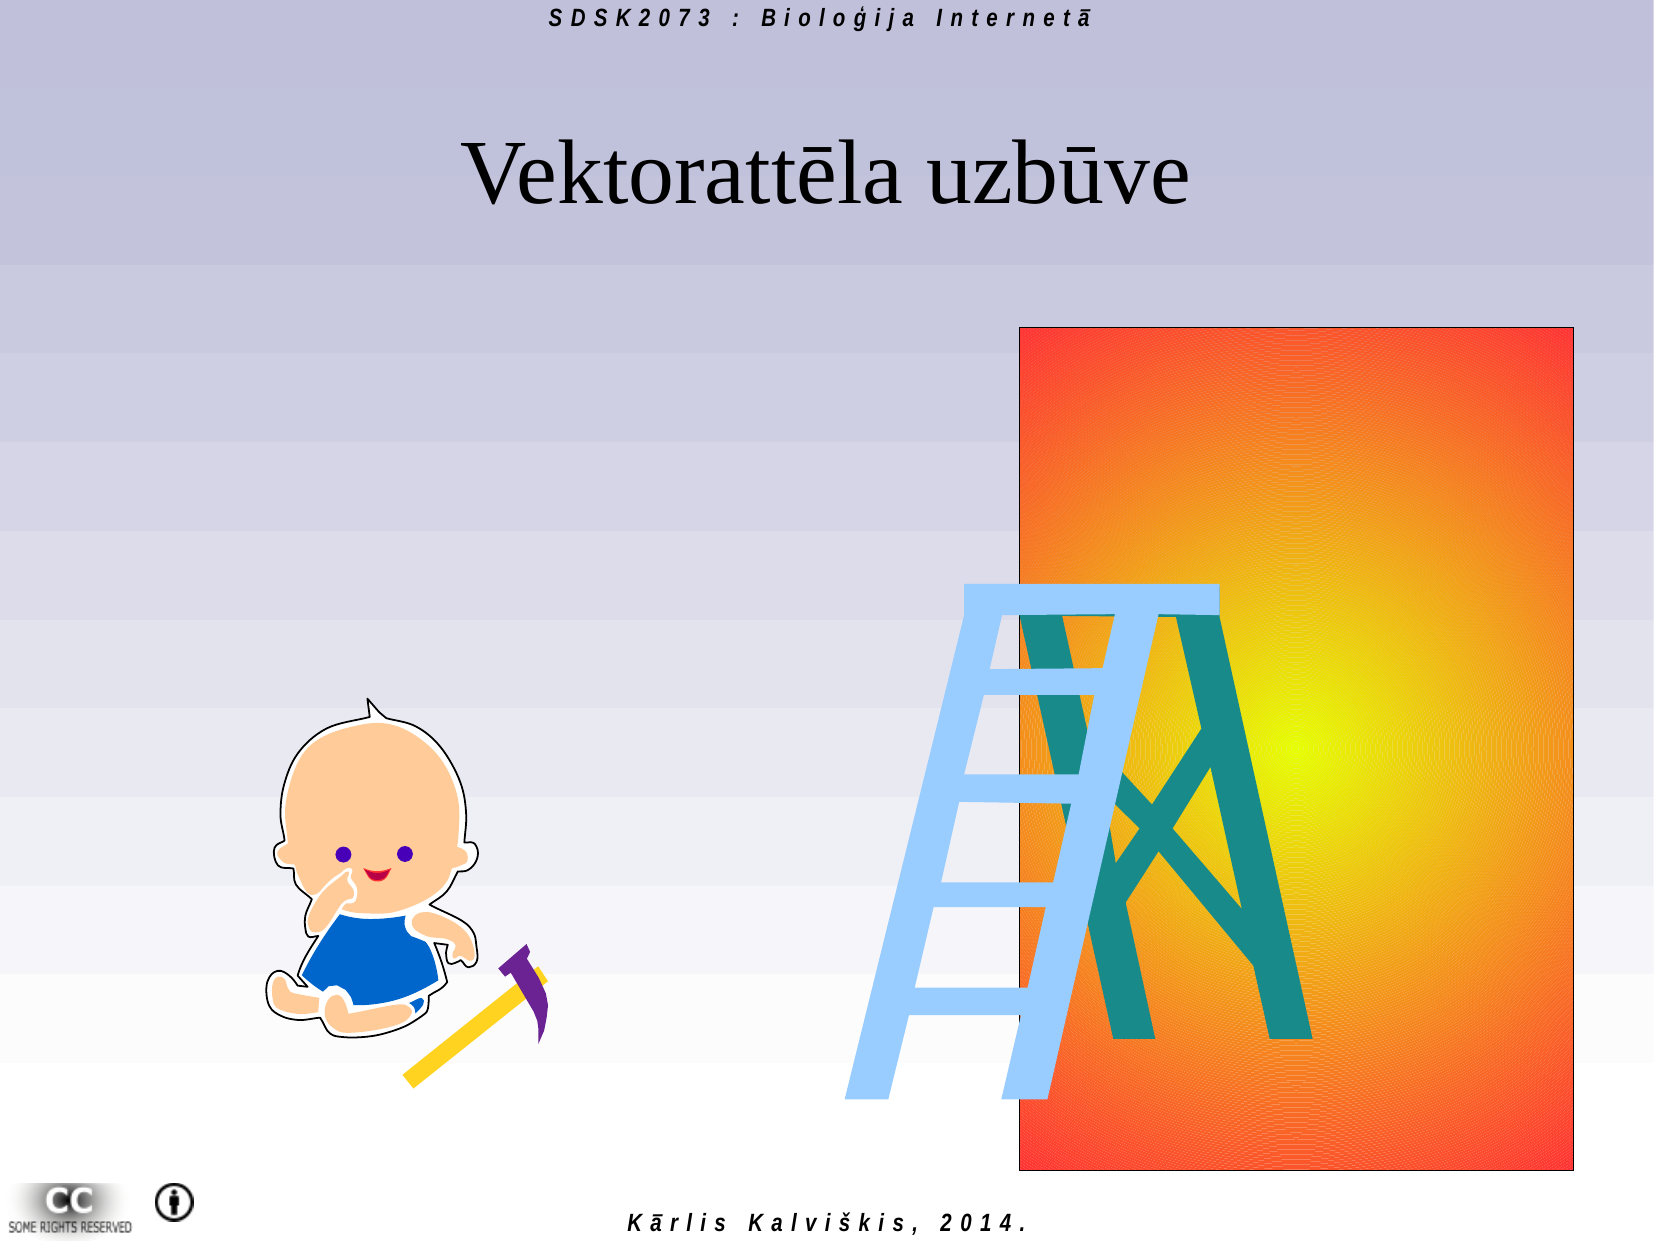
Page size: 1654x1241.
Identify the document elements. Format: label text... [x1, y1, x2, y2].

text_box [266, 698, 478, 1038]
text_box [402, 943, 549, 1089]
picture [0, 0, 1654, 1241]
title Vektorattēla uzbūve [29, 49, 1625, 296]
text_box [844, 327, 1574, 1171]
